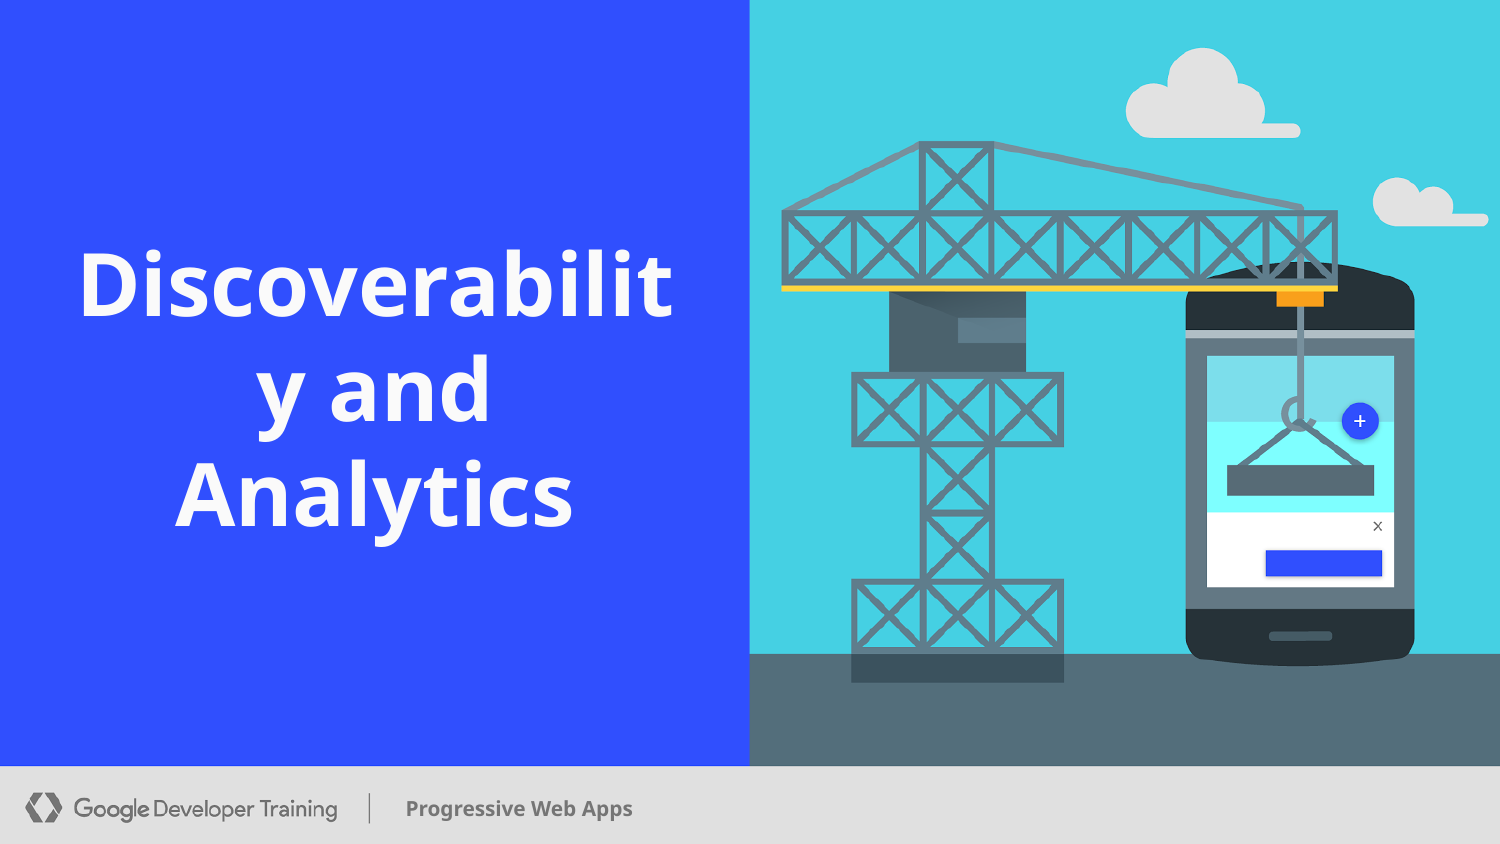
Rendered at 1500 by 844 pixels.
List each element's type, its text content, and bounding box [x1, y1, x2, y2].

picture [0, 0, 1500, 844]
title Discoverability and Analytics [43, 316, 708, 560]
